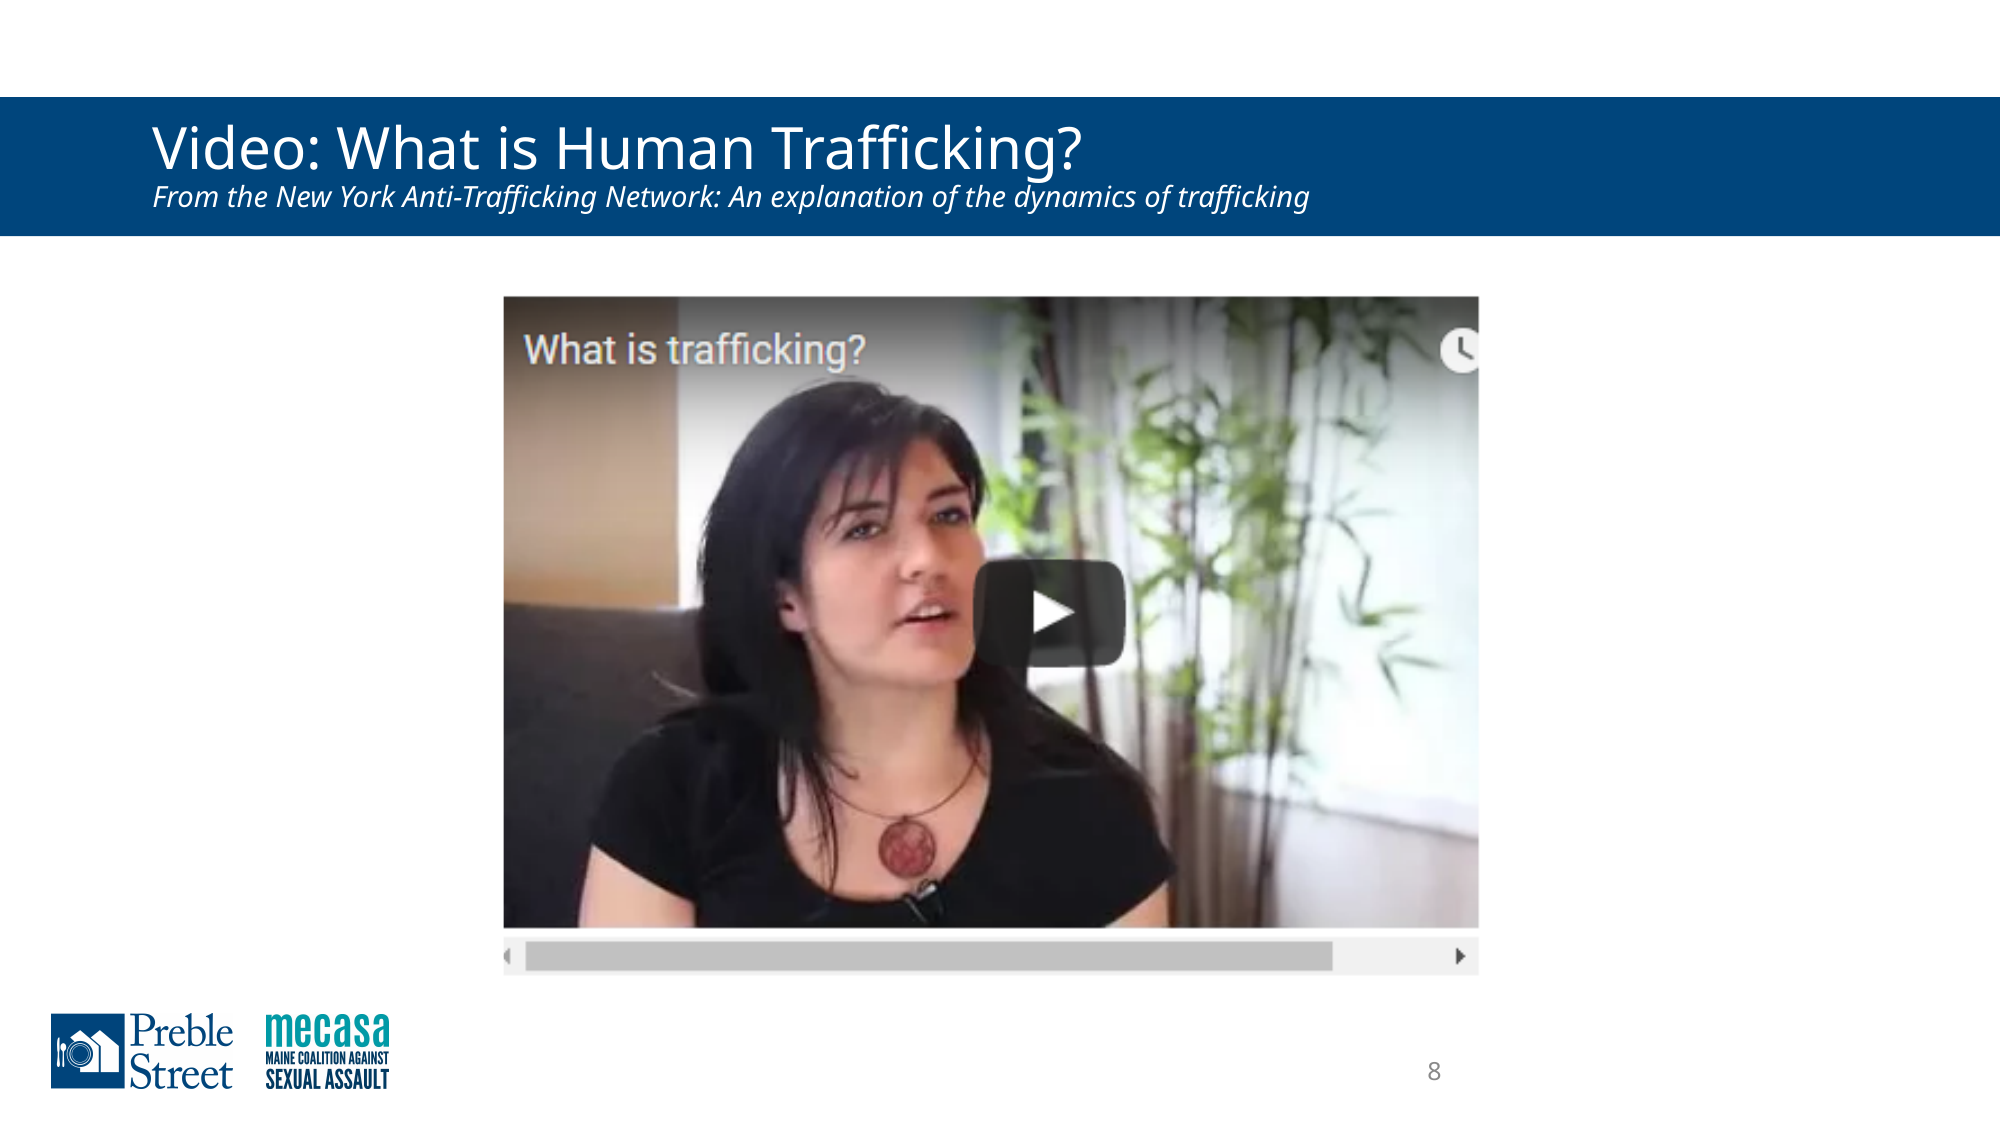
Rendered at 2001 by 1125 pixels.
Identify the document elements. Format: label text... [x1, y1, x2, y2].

title Video: What is Human Trafficking? From the New York Anti-Trafficking Network: ​​An explanation of the dynamics of trafficking [137, 57, 1863, 276]
slide_number 8 [1412, 1042, 1863, 1103]
picture [503, 288, 1497, 983]
